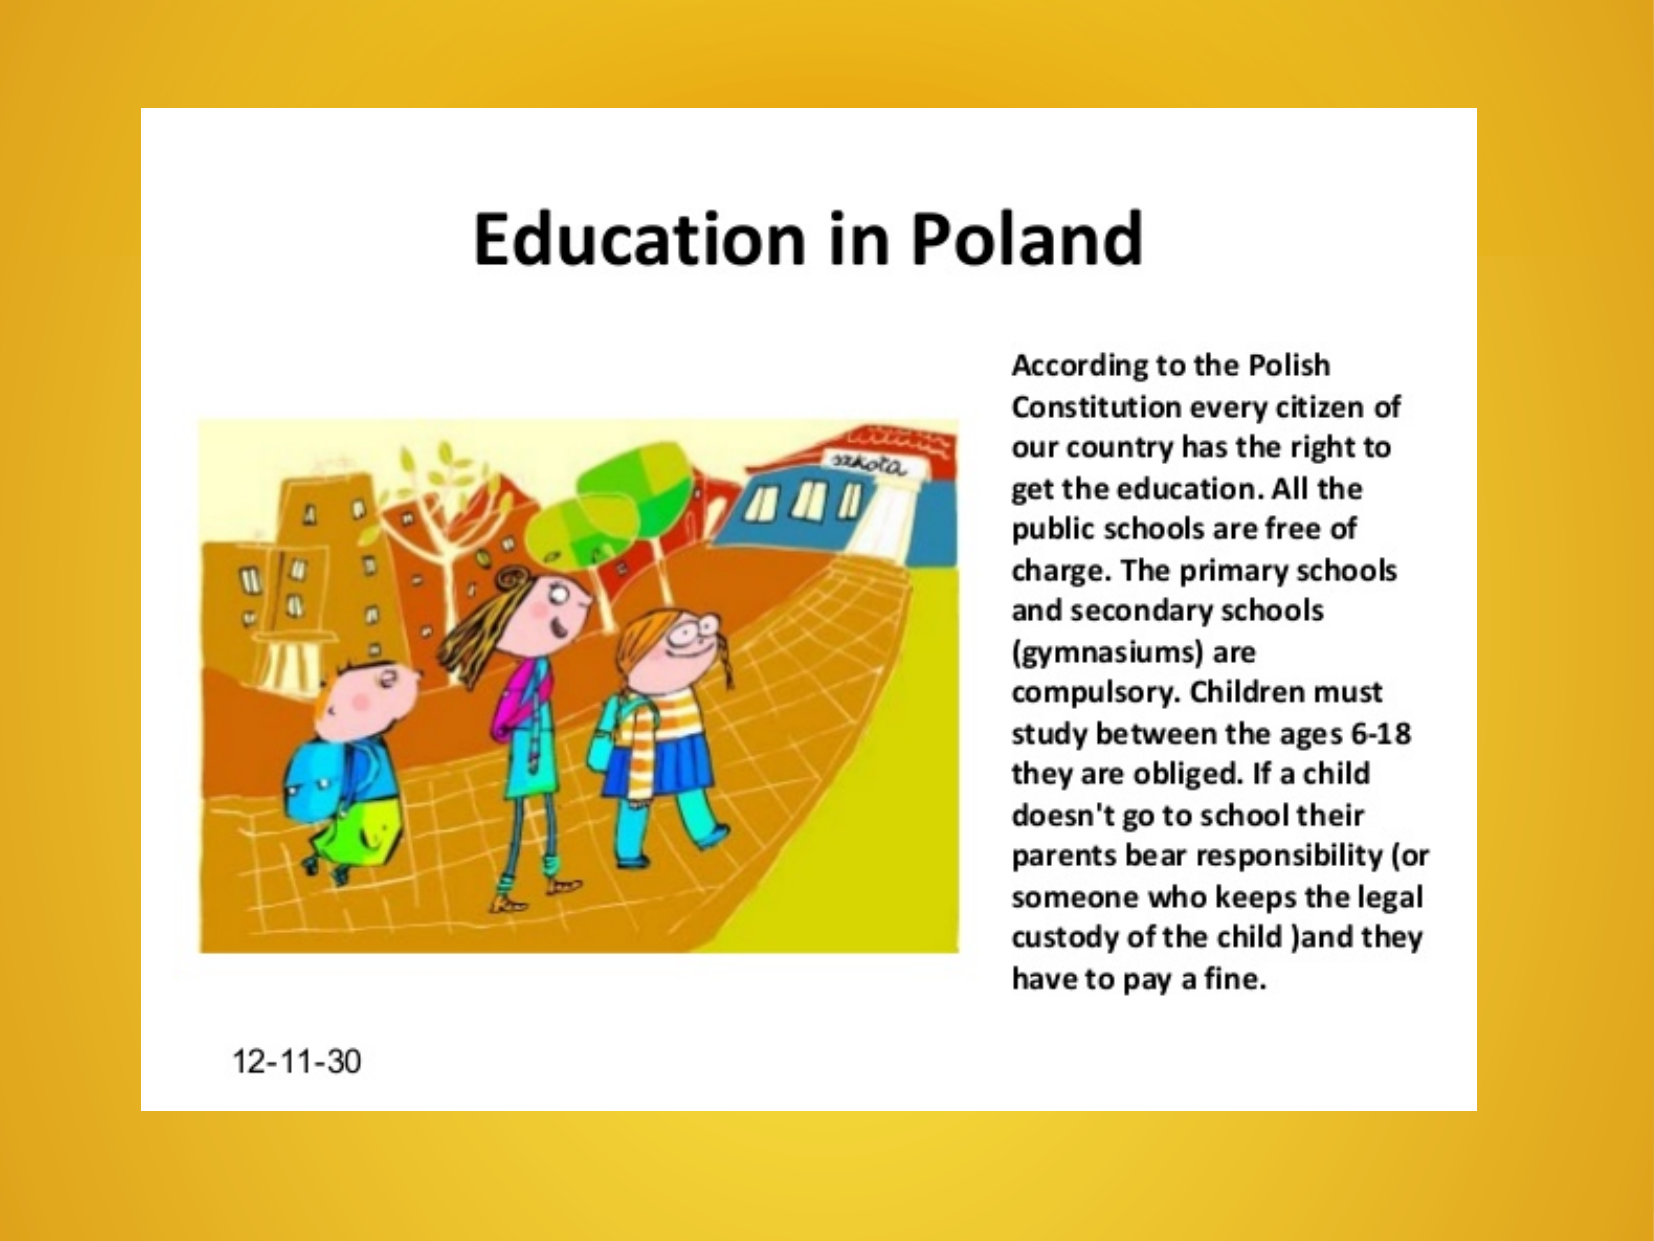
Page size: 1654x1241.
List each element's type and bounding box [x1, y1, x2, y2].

picture [141, 108, 1477, 1111]
